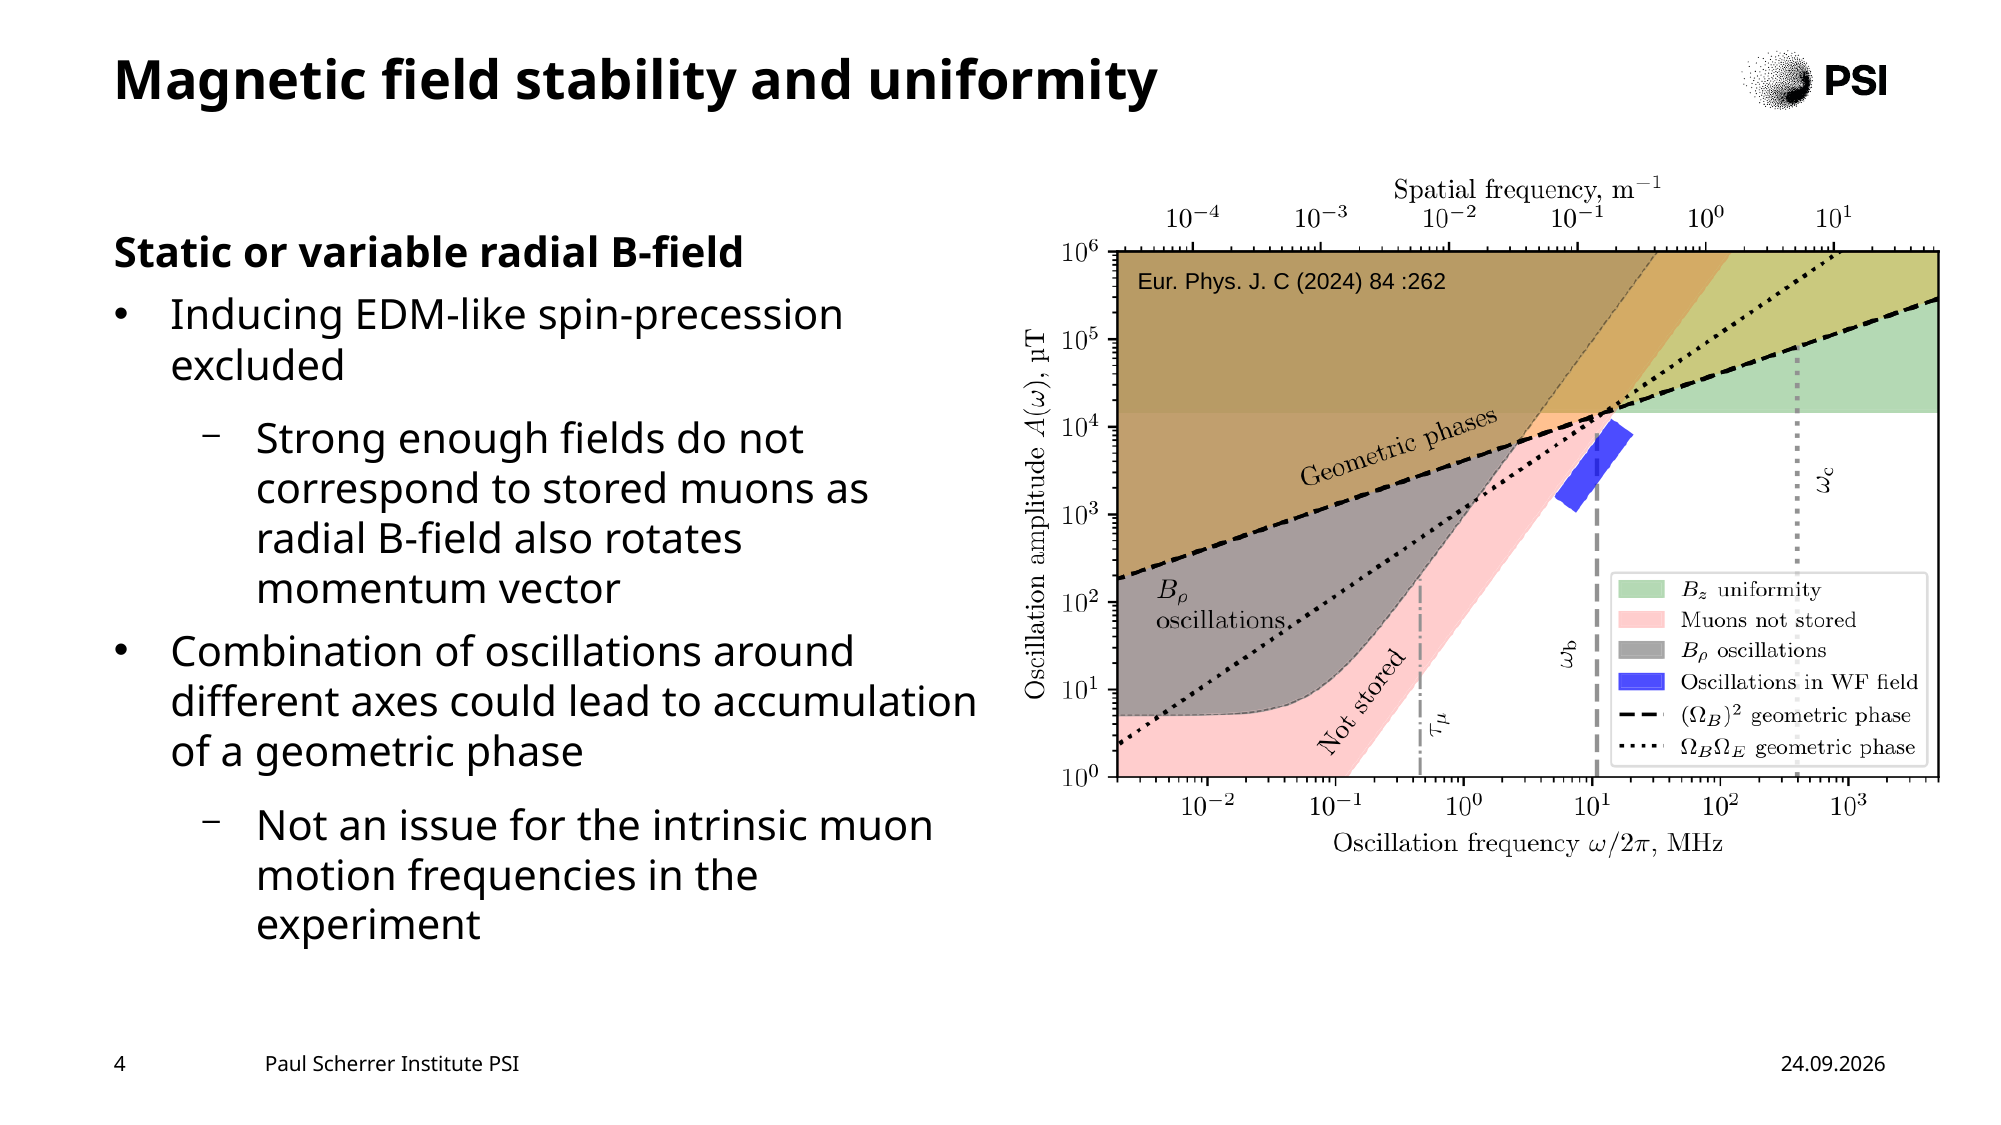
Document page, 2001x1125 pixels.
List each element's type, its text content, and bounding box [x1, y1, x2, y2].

picture [982, 152, 1996, 865]
list Static or variable radial B-field Inducing EDM-like spin-precession excluded Strong enough fields do not correspond to stored muons as radial B-field also rotates momentum vector Combination of oscillations around different axes could lead to accumulation of a geometric phase Not an issue for the intrinsic muon motion frequencies in the experiment [114, 225, 983, 988]
text_box Eur. Phys. J. C (2024) 84 :262 [1122, 261, 1468, 302]
title Magnetic field stability and uniformity [114, 45, 1585, 179]
